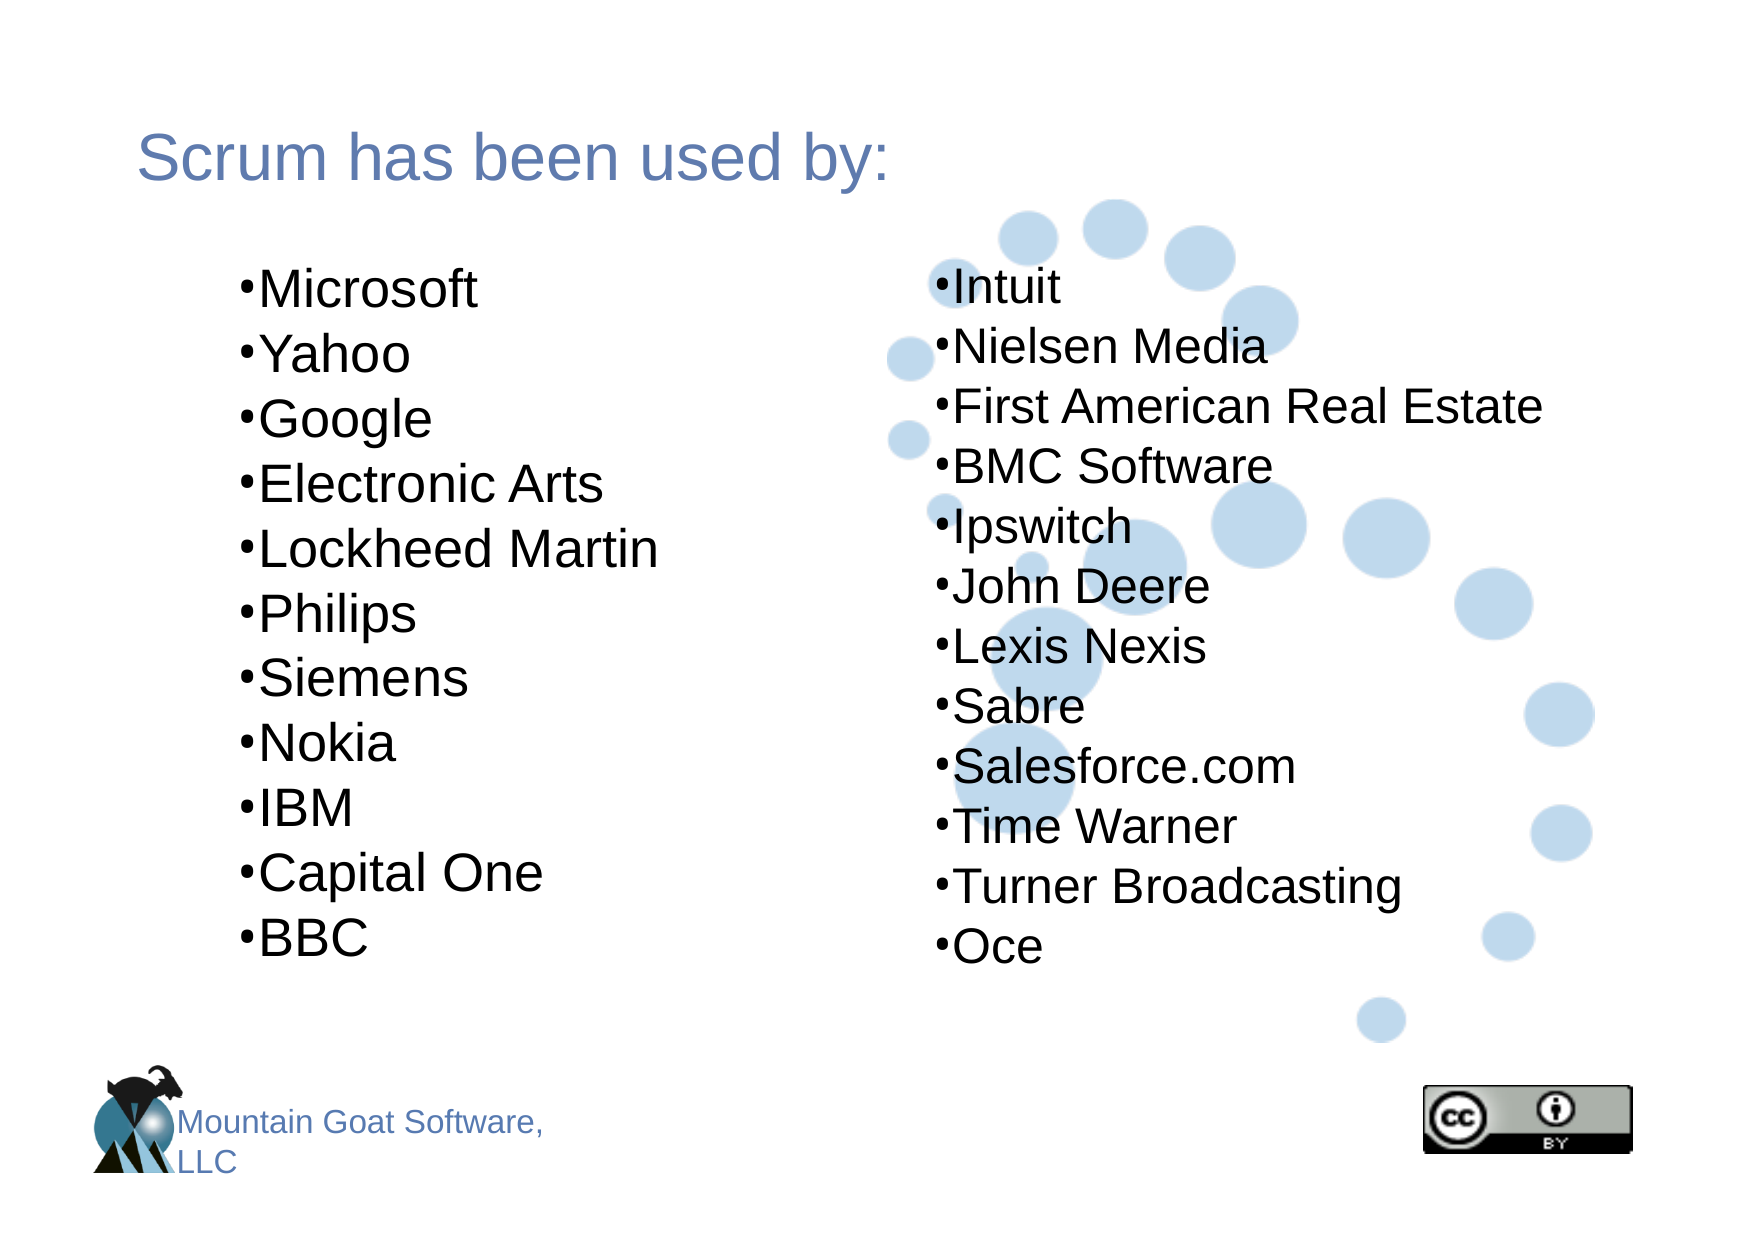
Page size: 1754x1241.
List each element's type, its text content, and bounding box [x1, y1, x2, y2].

text_box Microsoft Yahoo Google Electronic Arts Lockheed Martin Philips Siemens Nokia IBM Capital One BBC [237, 253, 661, 1009]
text_box Scrum has been used by: [129, 75, 1639, 233]
picture [887, 233, 1595, 1043]
picture [1423, 1085, 1633, 1154]
picture [93, 1065, 183, 1173]
text_box Intuit Nielsen Media First American Real Estate BMC Software Ipswitch John Deere Lexis Nexis Sabre Salesforce.com Time Warner Turner Broadcasting Oce [933, 253, 1545, 974]
